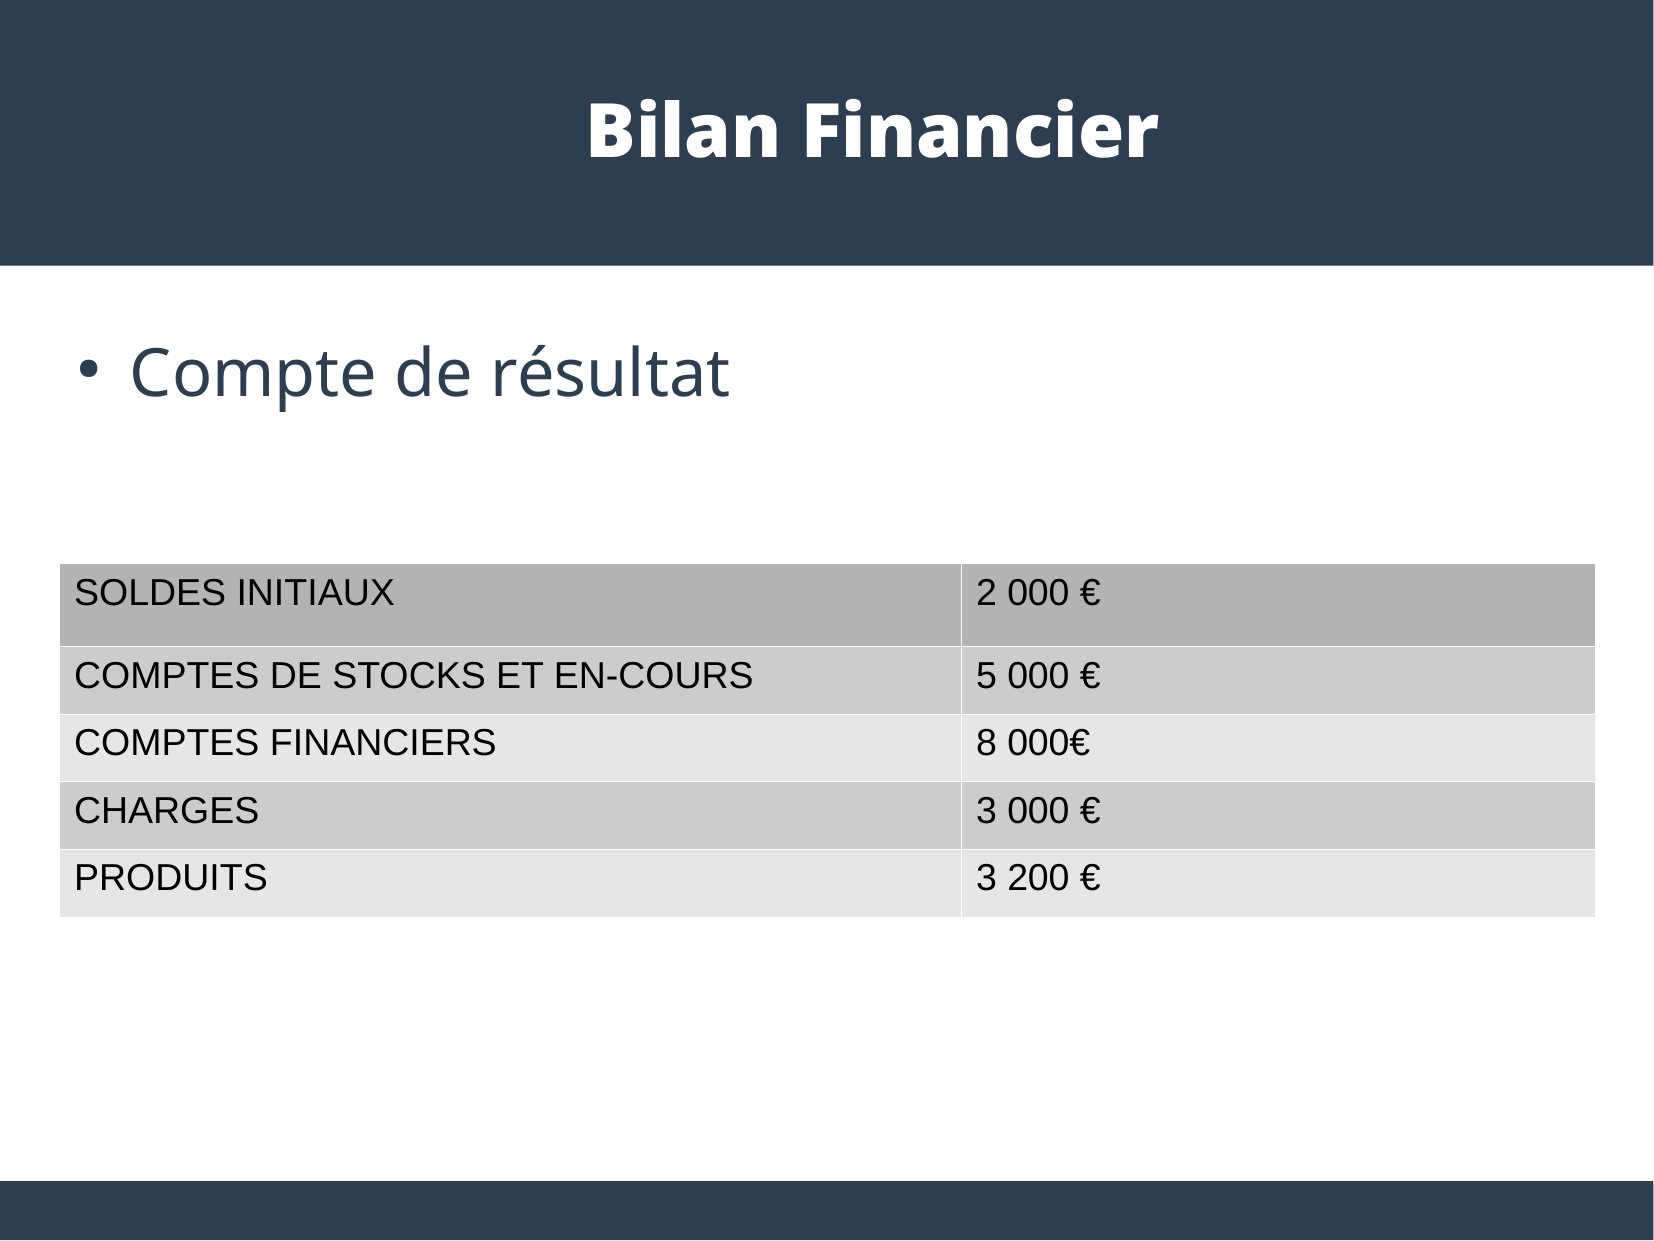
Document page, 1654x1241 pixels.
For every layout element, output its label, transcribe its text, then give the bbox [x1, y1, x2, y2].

title Bilan Financier [59, 49, 1595, 207]
table_cell CHARGES [60, 782, 961, 849]
table_cell 3 200 € [962, 850, 1595, 917]
table_cell 5 000 € [962, 647, 1595, 714]
table_cell PRODUITS [60, 850, 961, 917]
table_cell COMPTES DE STOCKS ET EN-COURS [60, 647, 961, 714]
table_cell 8 000€ [962, 715, 1595, 781]
table_header SOLDES INITIAUX [60, 564, 961, 646]
table_cell COMPTES FINANCIERS [60, 715, 961, 781]
table_header 2 000 € [962, 564, 1595, 646]
table_cell 3 000 € [962, 782, 1595, 849]
list Compte de résultat [59, 324, 1595, 563]
